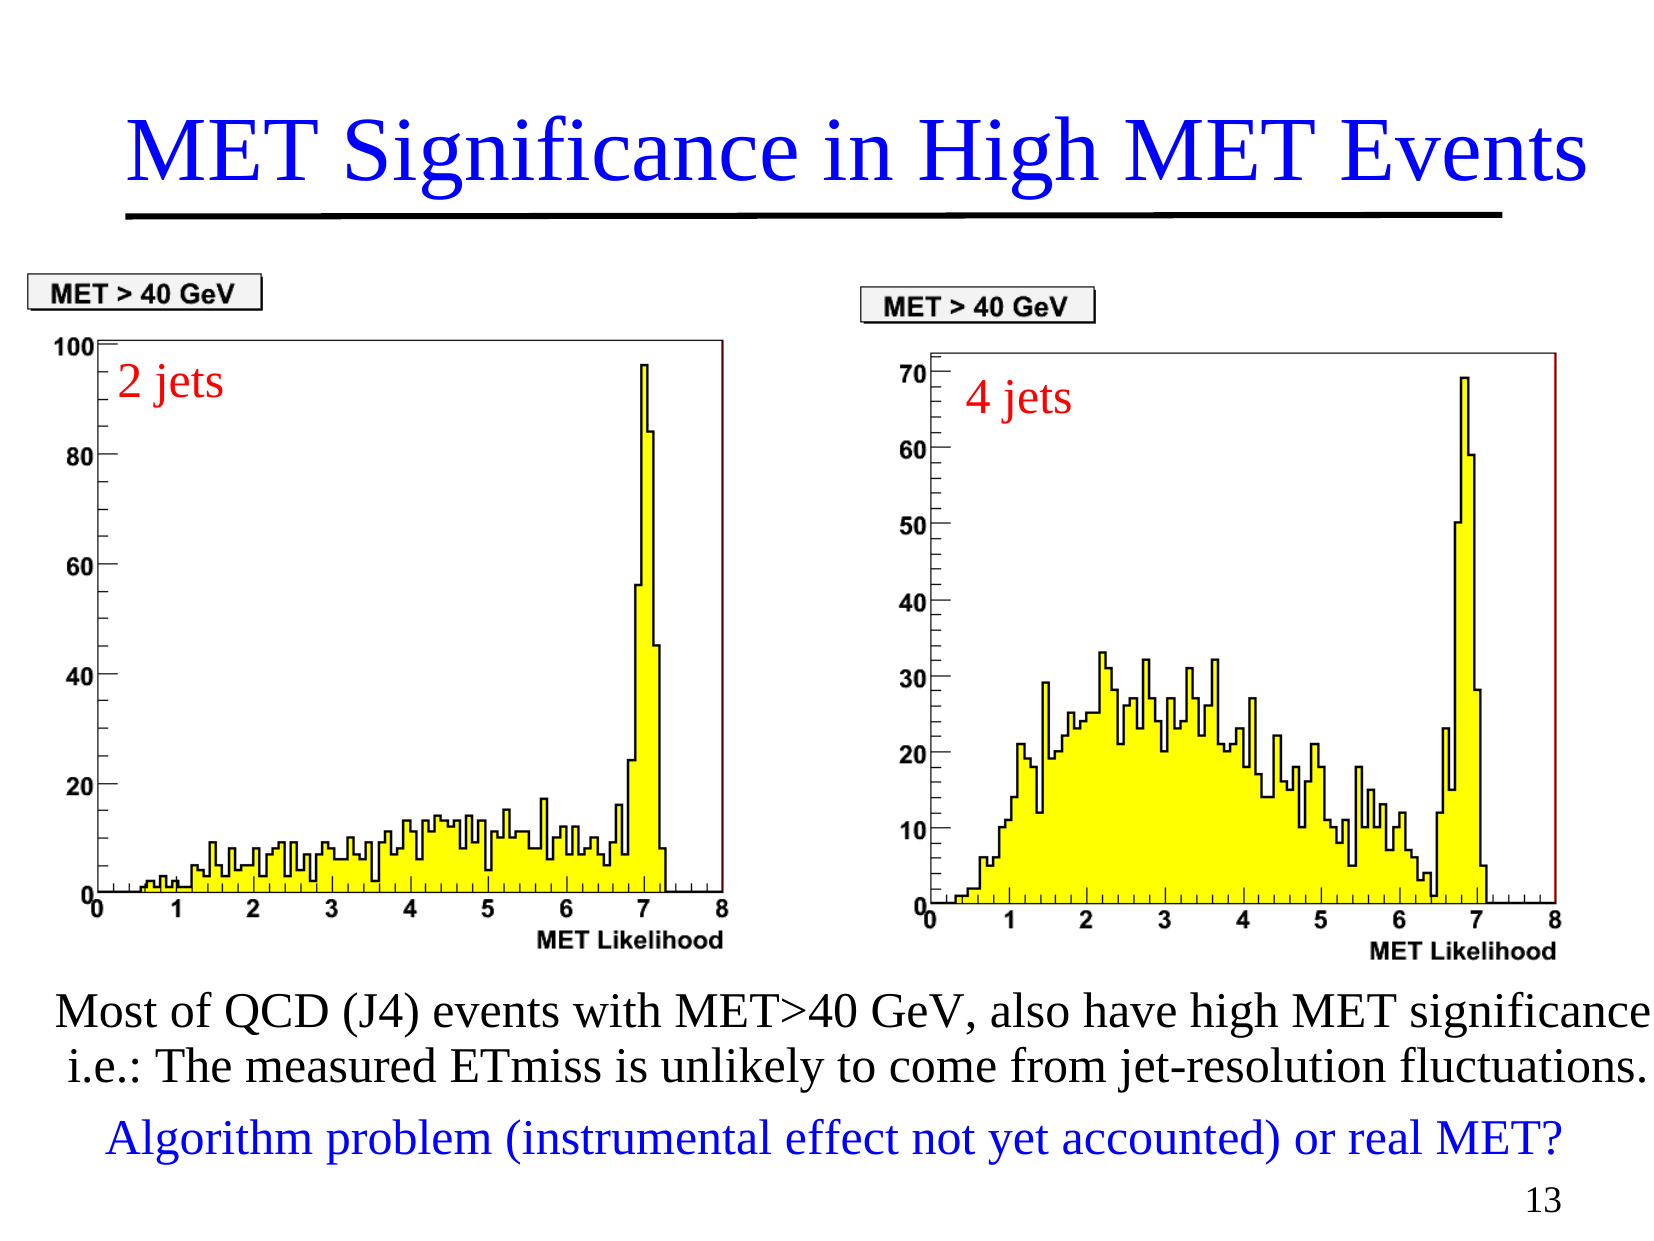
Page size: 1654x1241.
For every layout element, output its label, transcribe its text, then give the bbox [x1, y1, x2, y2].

text_box Most of QCD (J4) events with MET>40 GeV, also have high MET significance: i.e.: The measured ETmiss is unlikely to come from jet-resolution fluctuations. Algorithm problem (instrumental effect not yet accounted) or real MET? [54, 982, 1635, 1165]
text_box MET Significance in High MET Events [125, 98, 1602, 212]
text_box 2 jets [117, 353, 223, 409]
text_box 4 jets [965, 368, 1072, 425]
picture [20, 271, 801, 962]
picture [853, 284, 1634, 973]
